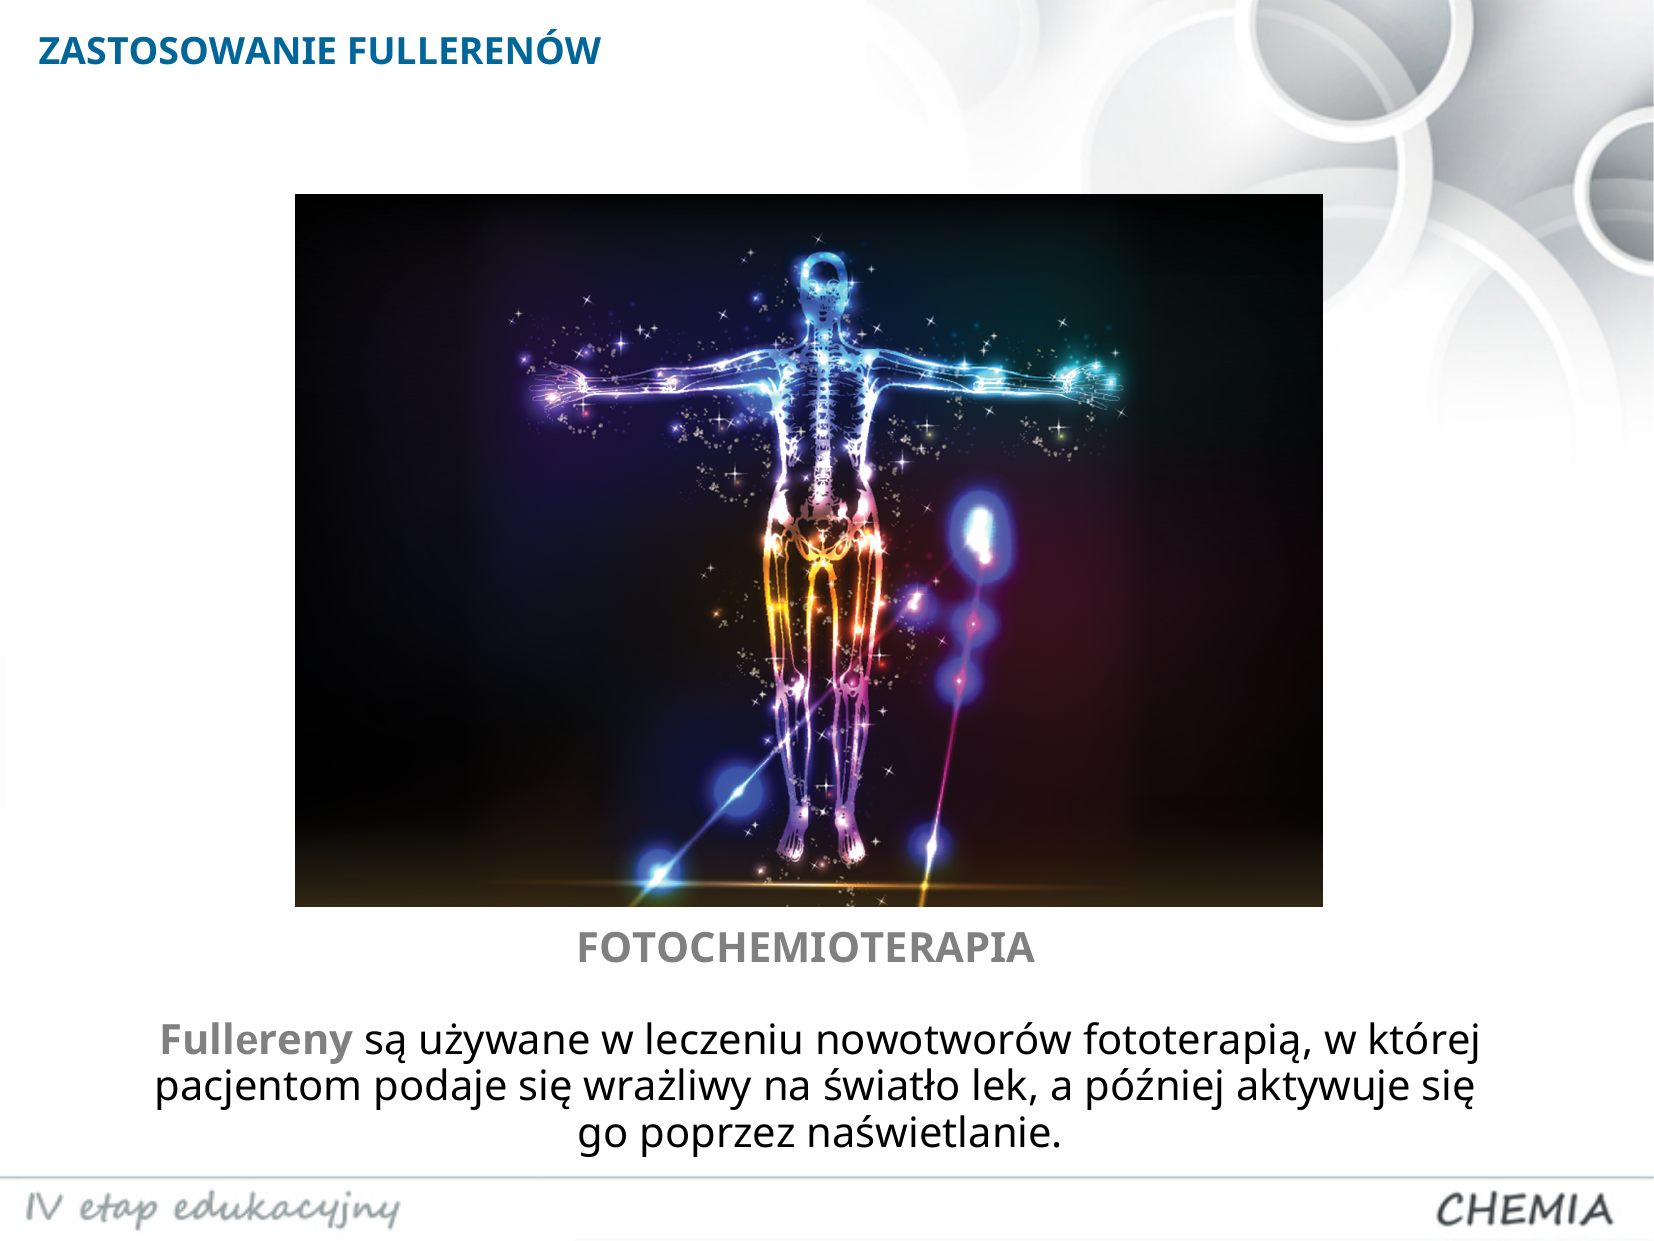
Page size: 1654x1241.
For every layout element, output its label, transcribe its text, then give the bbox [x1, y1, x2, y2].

picture [0, 0, 1654, 1241]
text_box ZASTOSOWANIE FULLERENÓW [23, 23, 1276, 81]
text_box Fullereny są używane w leczeniu nowotworów fototerapią, w której pacjentom podaje się wrażliwy na światło lek, a później aktywuje się go poprzez naświetlanie. [82, 1009, 1559, 1165]
chart [295, 194, 1323, 907]
text_box FOTOCHEMIOTERAPIA [200, 868, 1412, 977]
